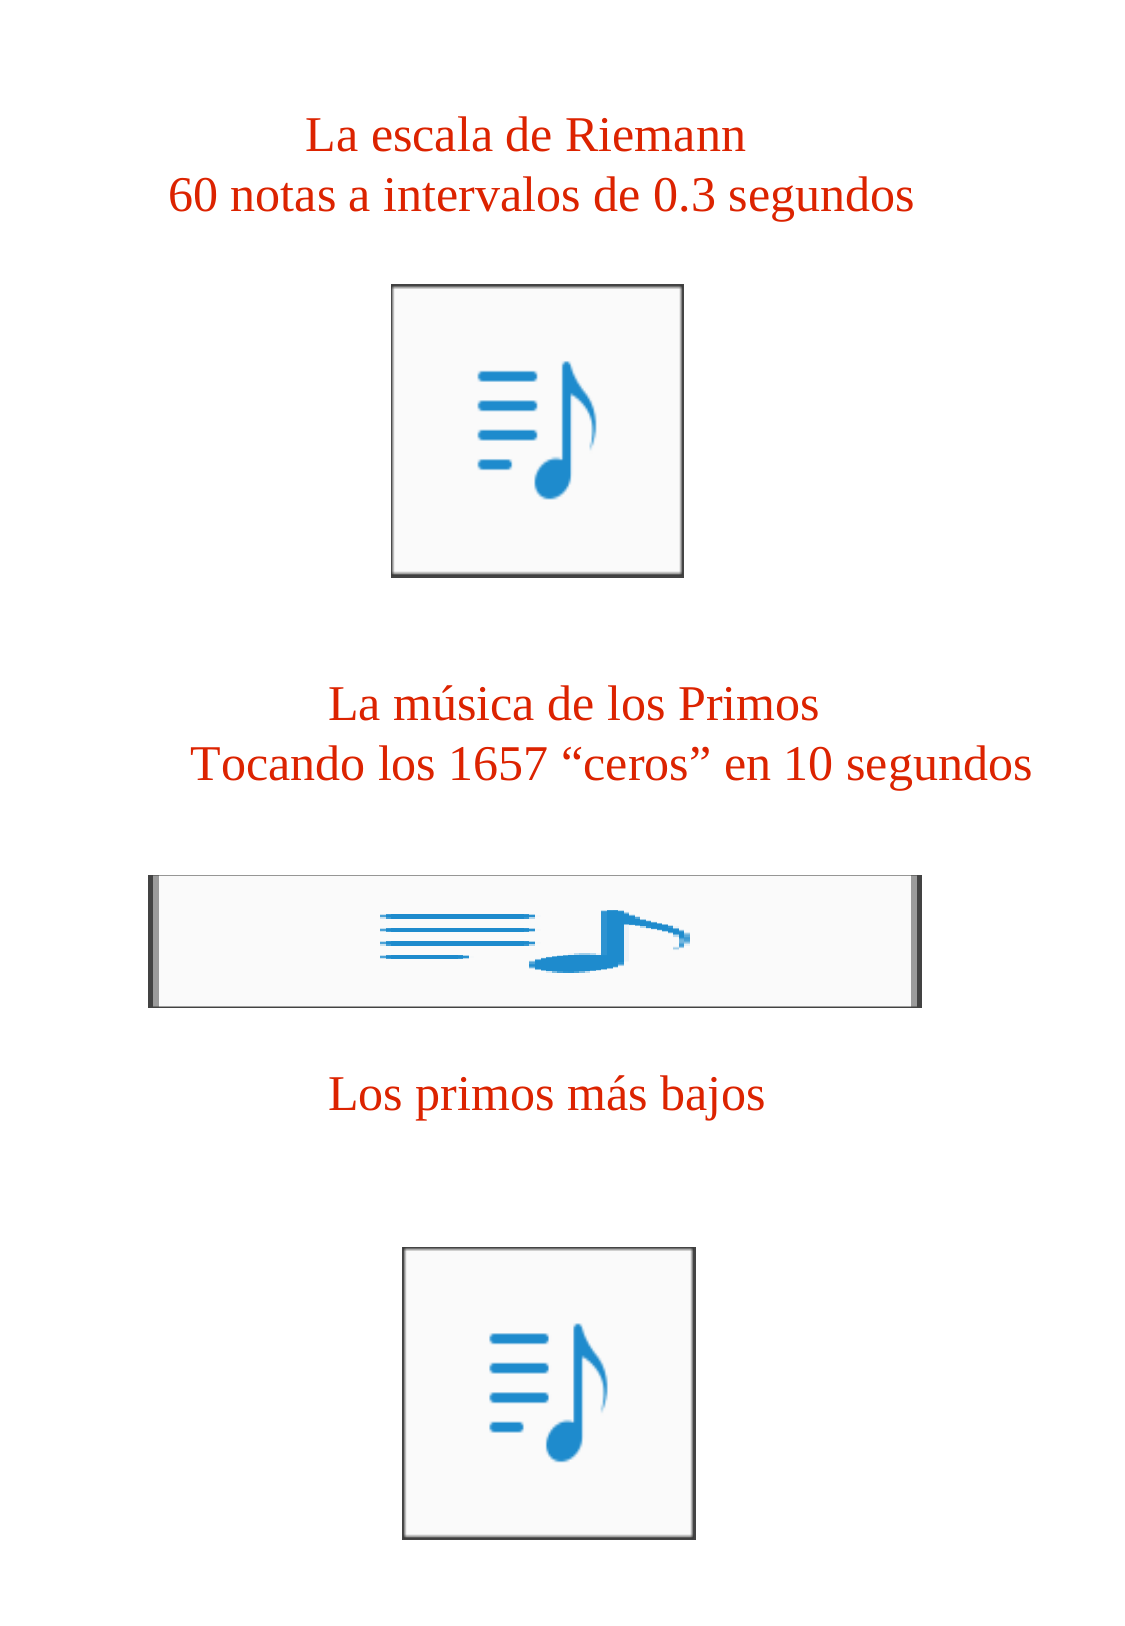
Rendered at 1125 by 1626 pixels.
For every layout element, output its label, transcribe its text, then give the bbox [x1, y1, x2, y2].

text_box [389, 283, 685, 579]
text_box La escala de Riemann 60 notas a intervalos de 0.3 segundos [153, 94, 1004, 230]
text_box [401, 1246, 697, 1542]
text_box [147, 874, 924, 1009]
text_box Los primos más bajos [175, 1053, 952, 1188]
text_box La música de los Primos Tocando los 1657 “ceros” en 10 segundos [175, 663, 1087, 799]
